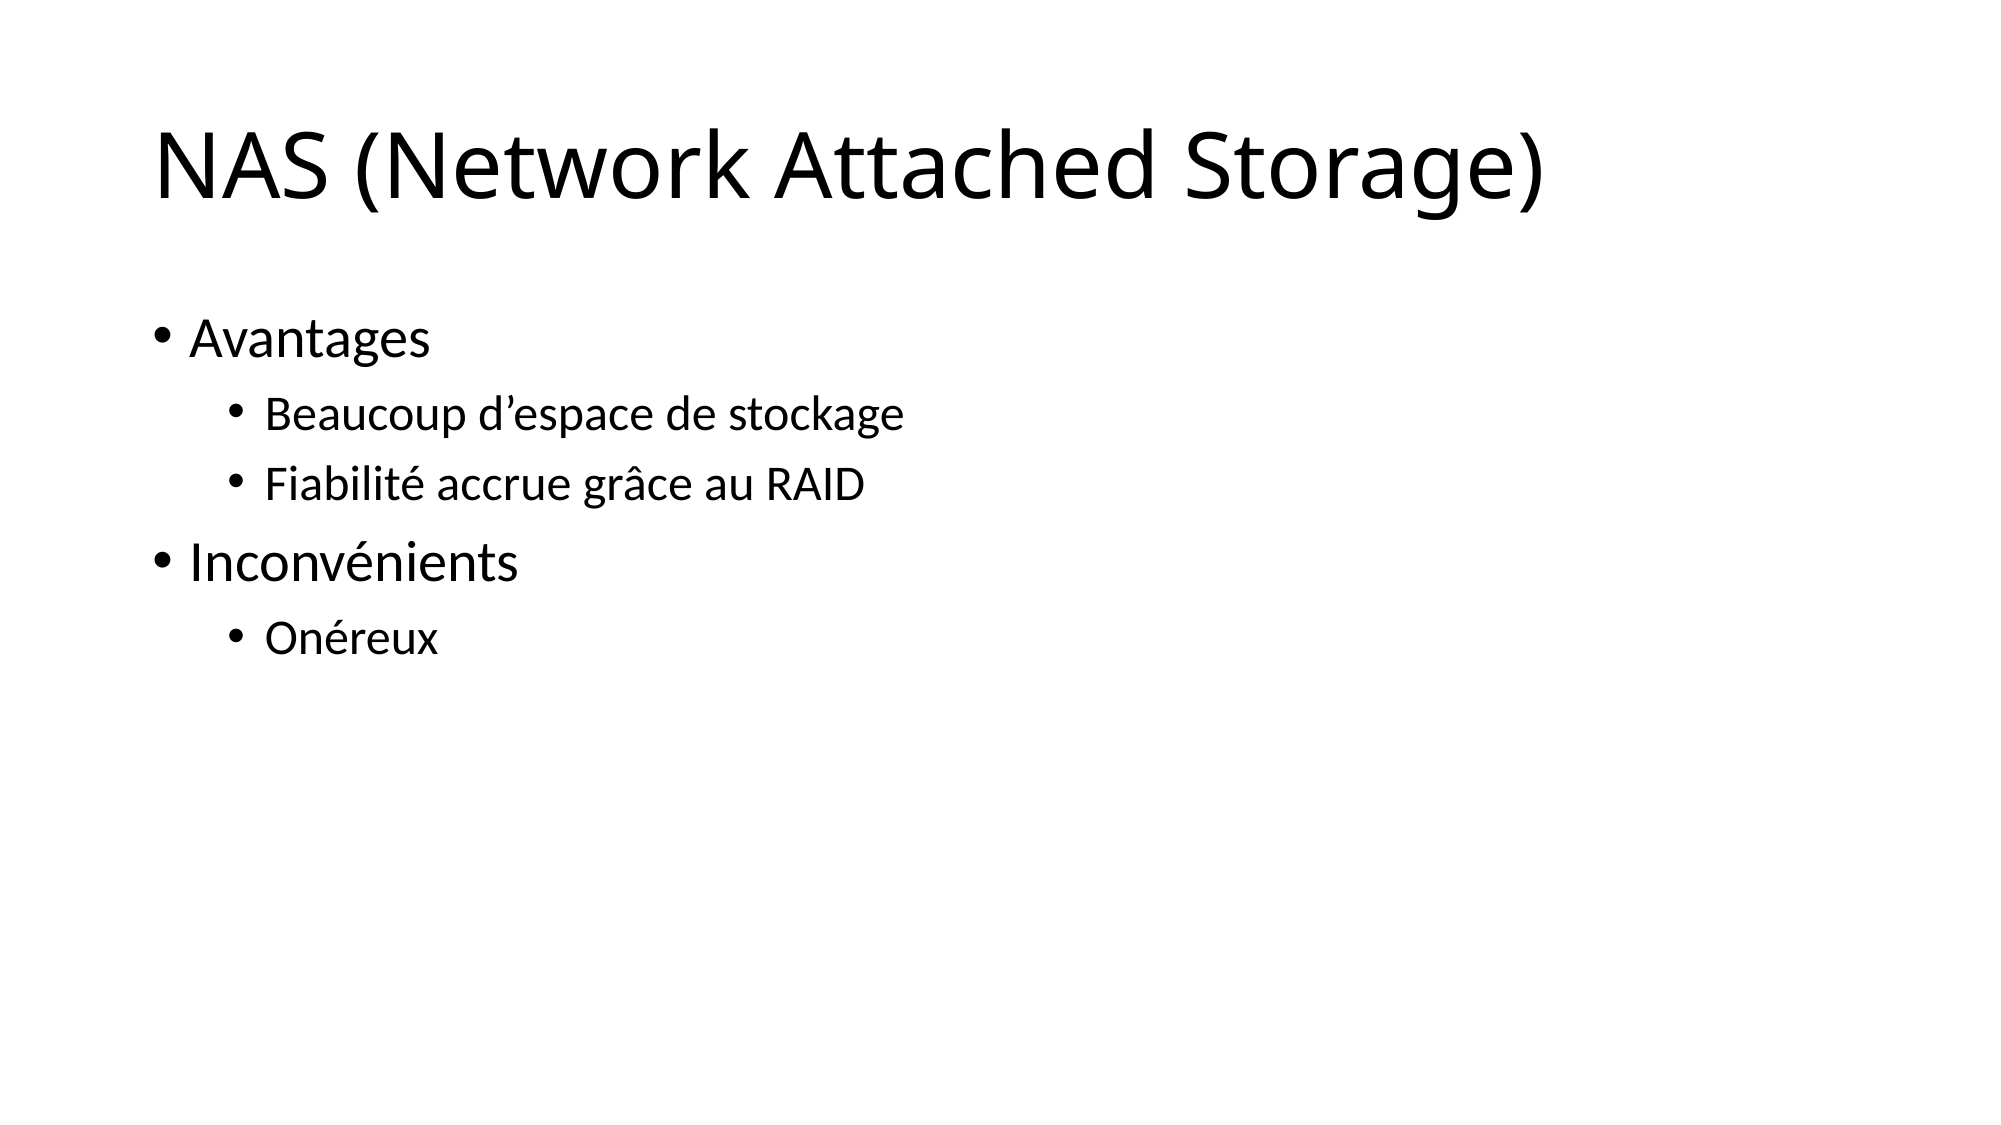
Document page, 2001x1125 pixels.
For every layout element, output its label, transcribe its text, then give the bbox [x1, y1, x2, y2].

title NAS (Network Attached Storage) [137, 59, 1863, 278]
list Avantages Beaucoup d’espace de stockage Fiabilité accrue grâce au RAID Inconvénients Onéreux [137, 299, 1863, 1014]
